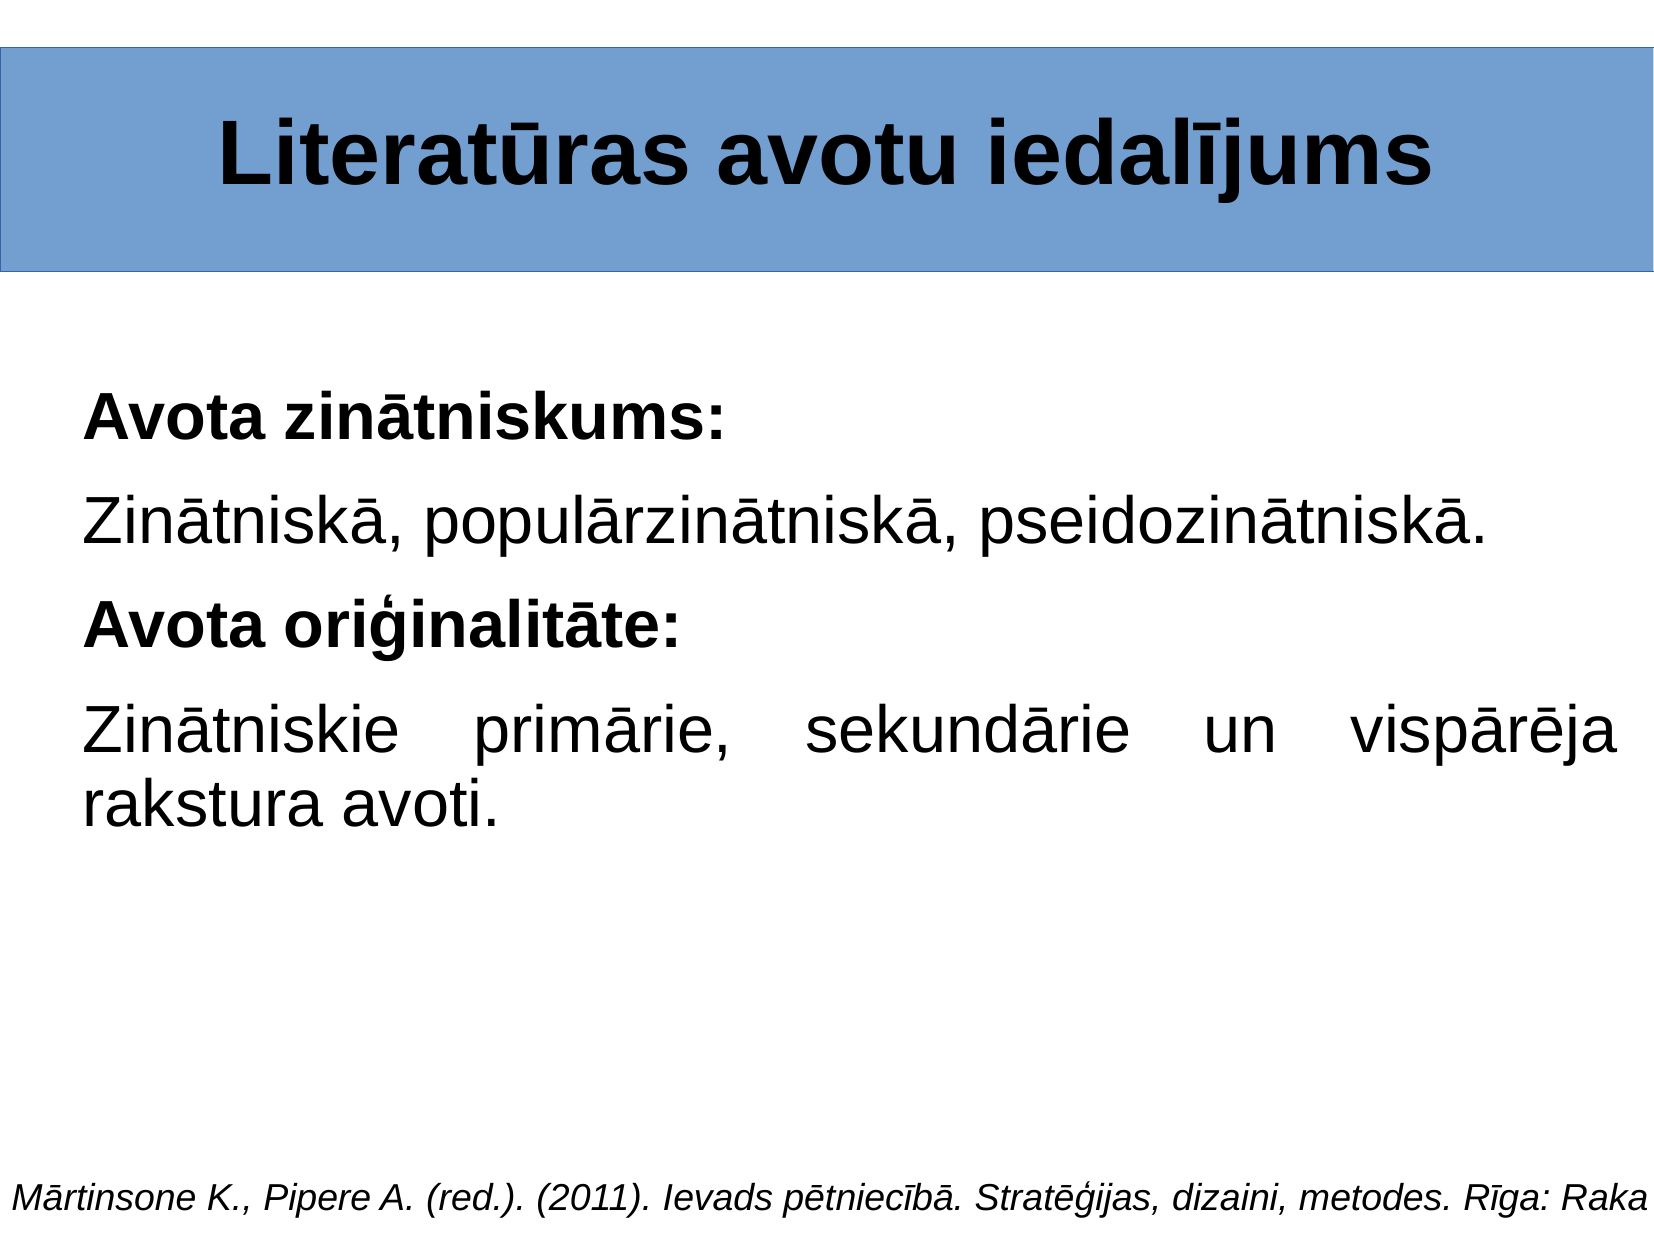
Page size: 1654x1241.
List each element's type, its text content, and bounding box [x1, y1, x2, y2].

title Literatūras avotu iedalījums [82, 49, 1571, 257]
text_box Mārtinsone K., Pipere A. (red.). (2011). Ievads pētniecībā. Stratēģijas, dizaini, metodes. Rīga: Raka [0, 1169, 1654, 1227]
list Avota zinātniskums: Zinātniskā, populārzinātniskā, pseidozinātniskā. Avota oriģinalitāte: Zinātniskie primārie, sekundārie un vispārēja rakstura avoti. [82, 378, 1619, 1099]
text_box [0, 47, 1654, 272]
